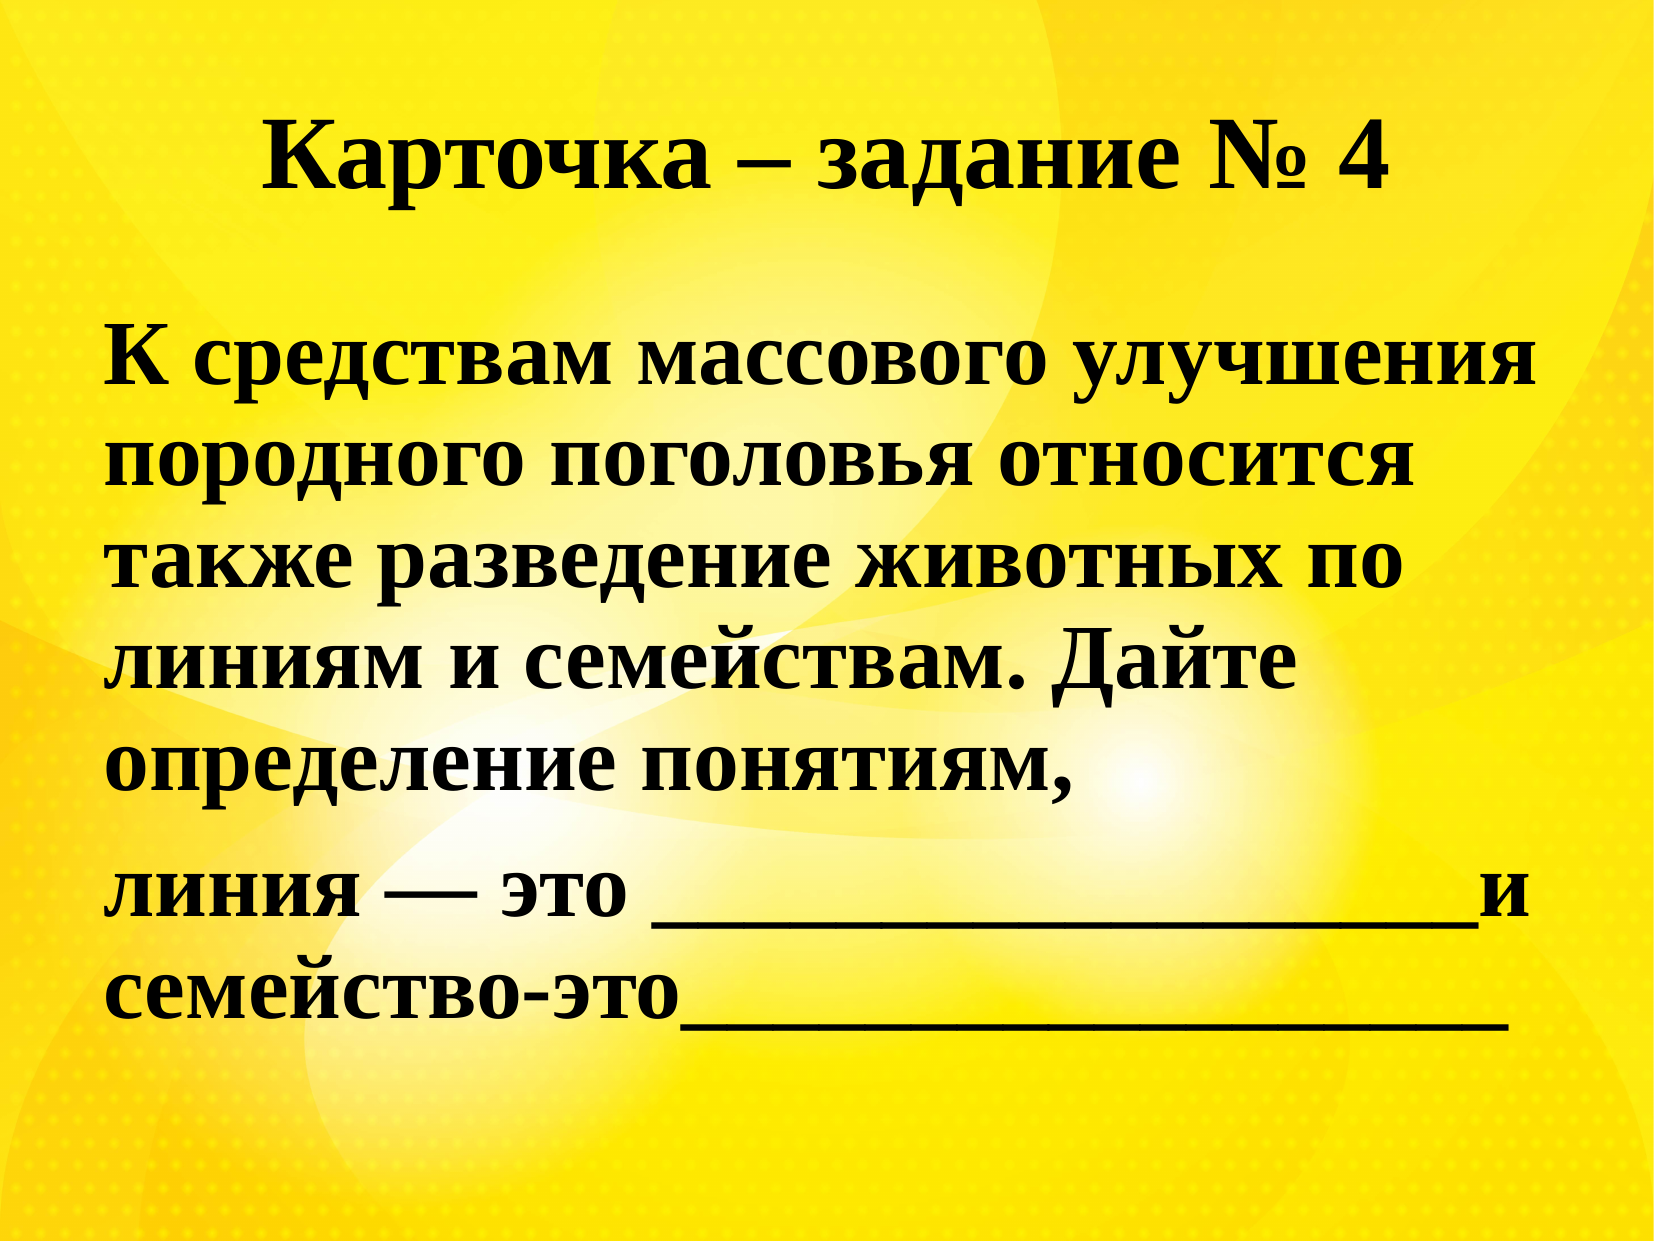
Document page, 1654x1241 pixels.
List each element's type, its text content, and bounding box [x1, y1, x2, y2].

picture [0, 0, 1654, 1241]
title Карточка – задание № 4 [82, 49, 1571, 257]
text_box К средствам массового улучшения породного поголовья относится также разведение животных по линиям и семействам. Дайте определение понятиям, линия — это __________________и семейство-это__________________ [88, 295, 1565, 1172]
